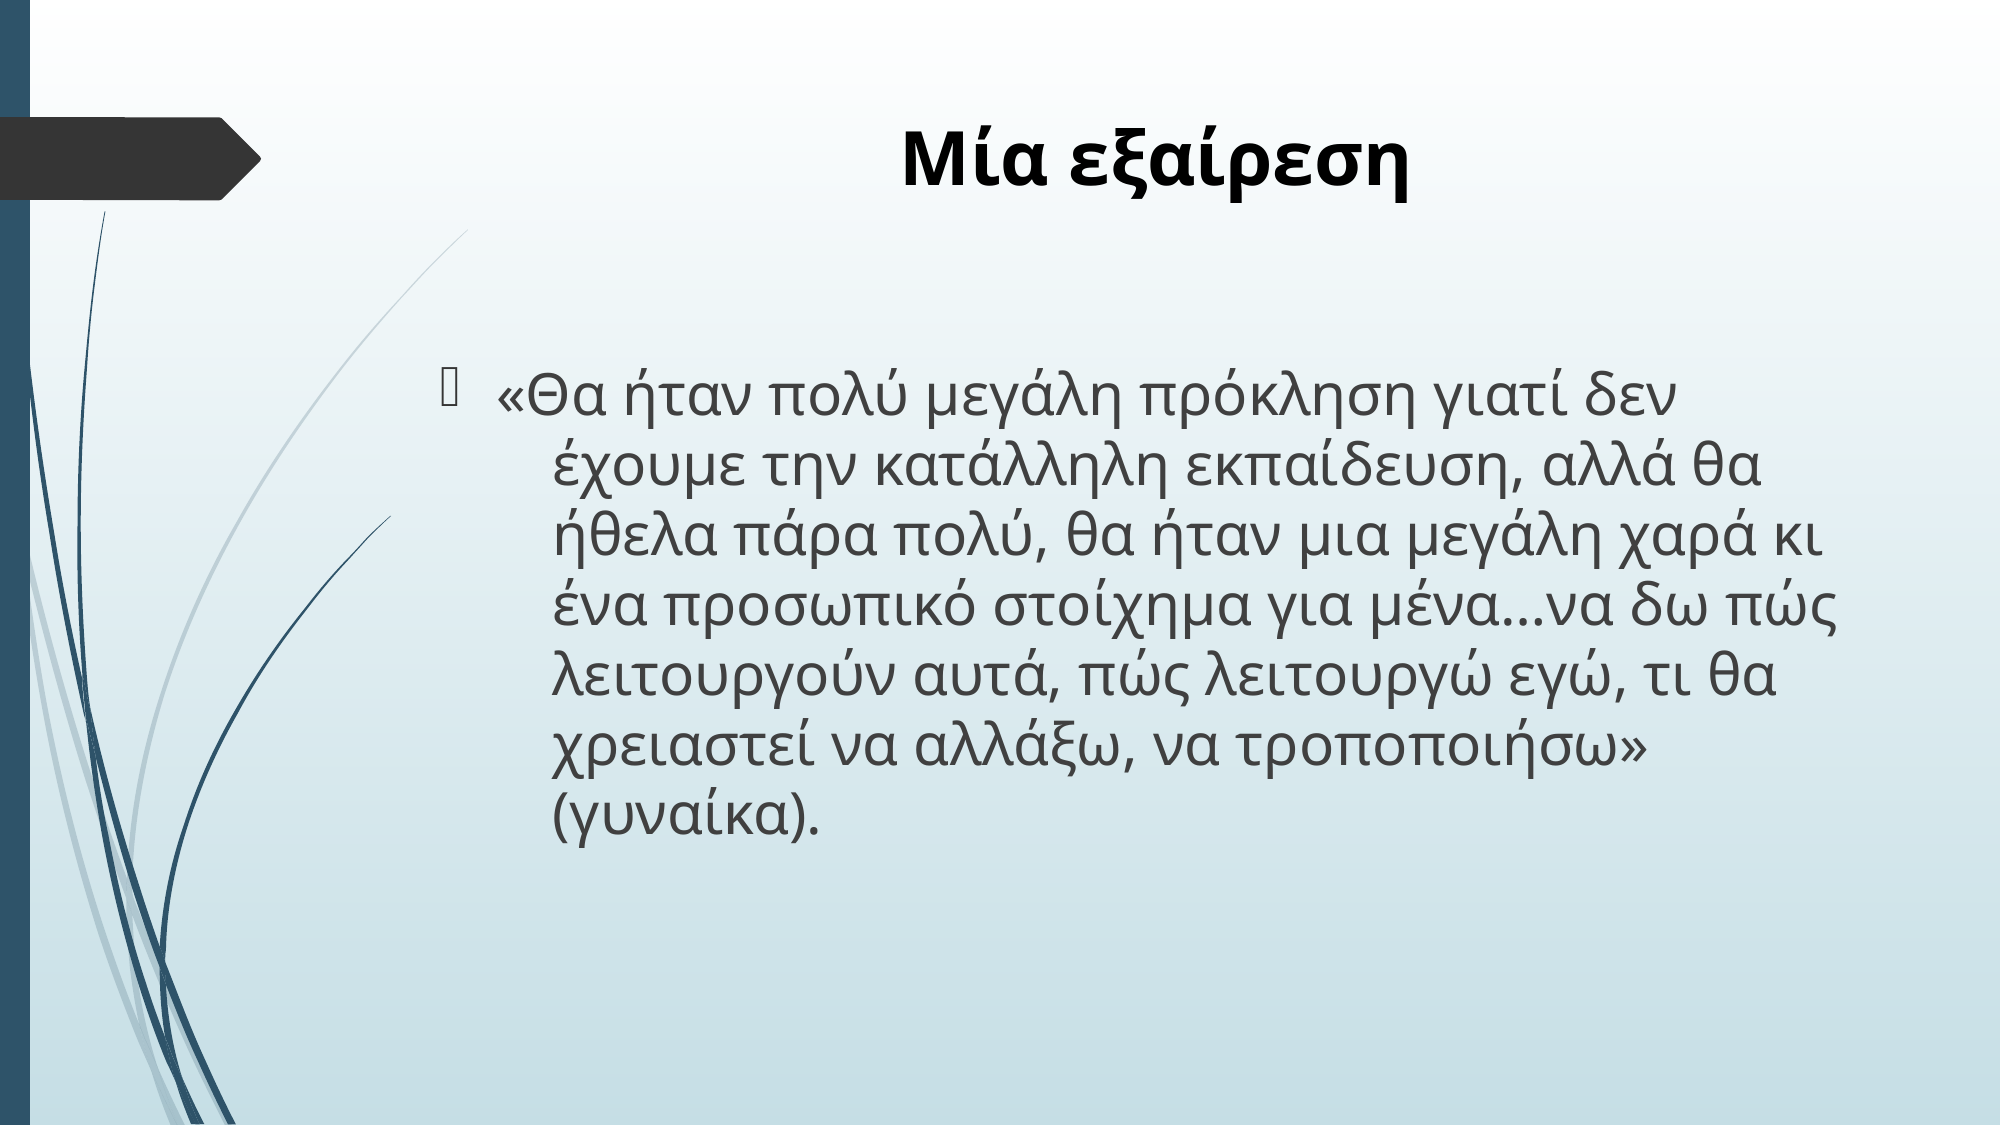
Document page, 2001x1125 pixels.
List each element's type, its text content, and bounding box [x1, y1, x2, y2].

list «Θα ήταν πολύ μεγάλη πρόκληση γιατί δεν έχουμε την κατάλληλη εκπαίδευση, αλλά θα ήθελα πάρα πολύ, θα ήταν μια μεγάλη χαρά κι ένα προσωπικό στοίχημα για μένα…να δω πώς λειτουργούν αυτά, πώς λειτουργώ εγώ, τι θα χρειαστεί να αλλάξω, να τροποποιήσω» (γυναίκα). [424, 350, 1888, 970]
title Μία εξαίρεση [425, 102, 1888, 313]
